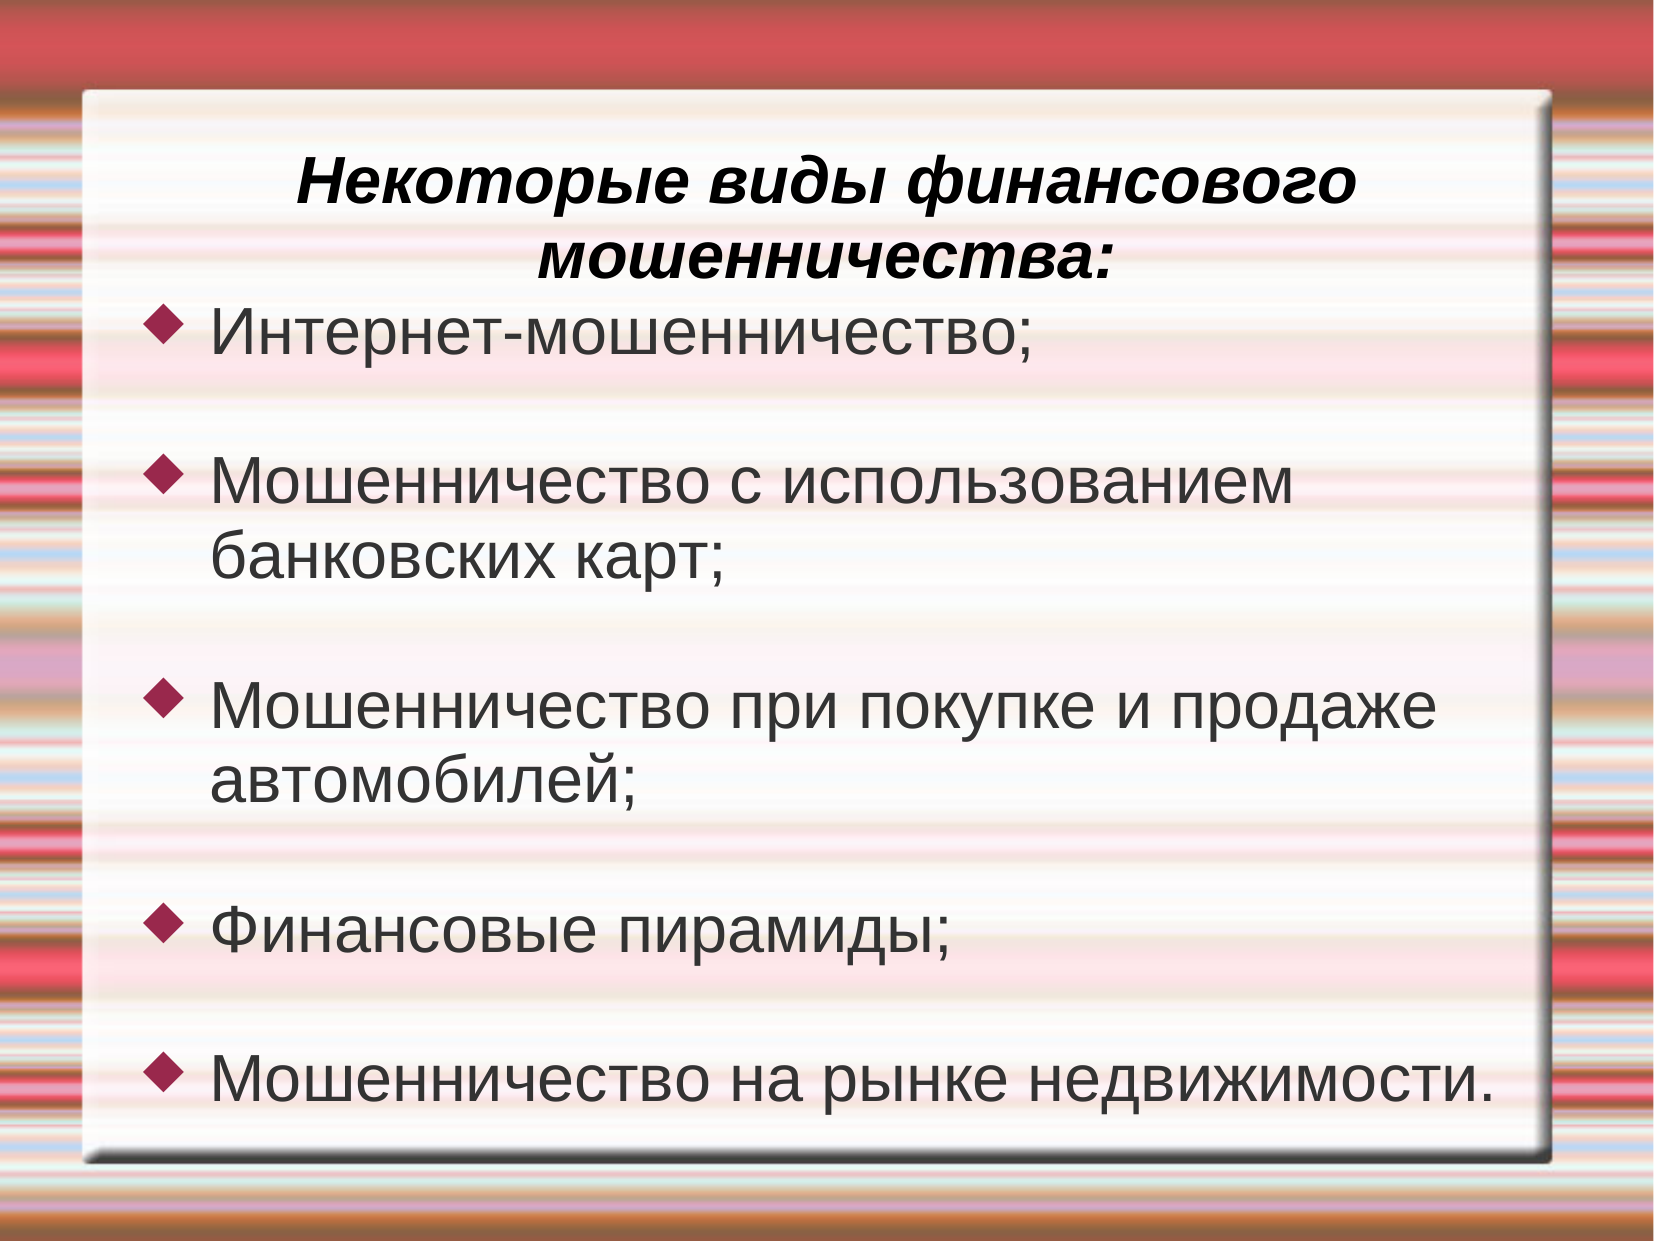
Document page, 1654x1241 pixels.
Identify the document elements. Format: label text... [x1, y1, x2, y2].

list Интернет-мошенничество; Мошенничество с использованием банковских карт; Мошенничество при покупке и продаже автомобилей; Финансовые пирамиды; Мошенничество на рынке недвижимости. [126, 293, 1508, 1117]
picture [0, 0, 1654, 1241]
title Некоторые виды финансового мошенничества: [121, 114, 1534, 322]
